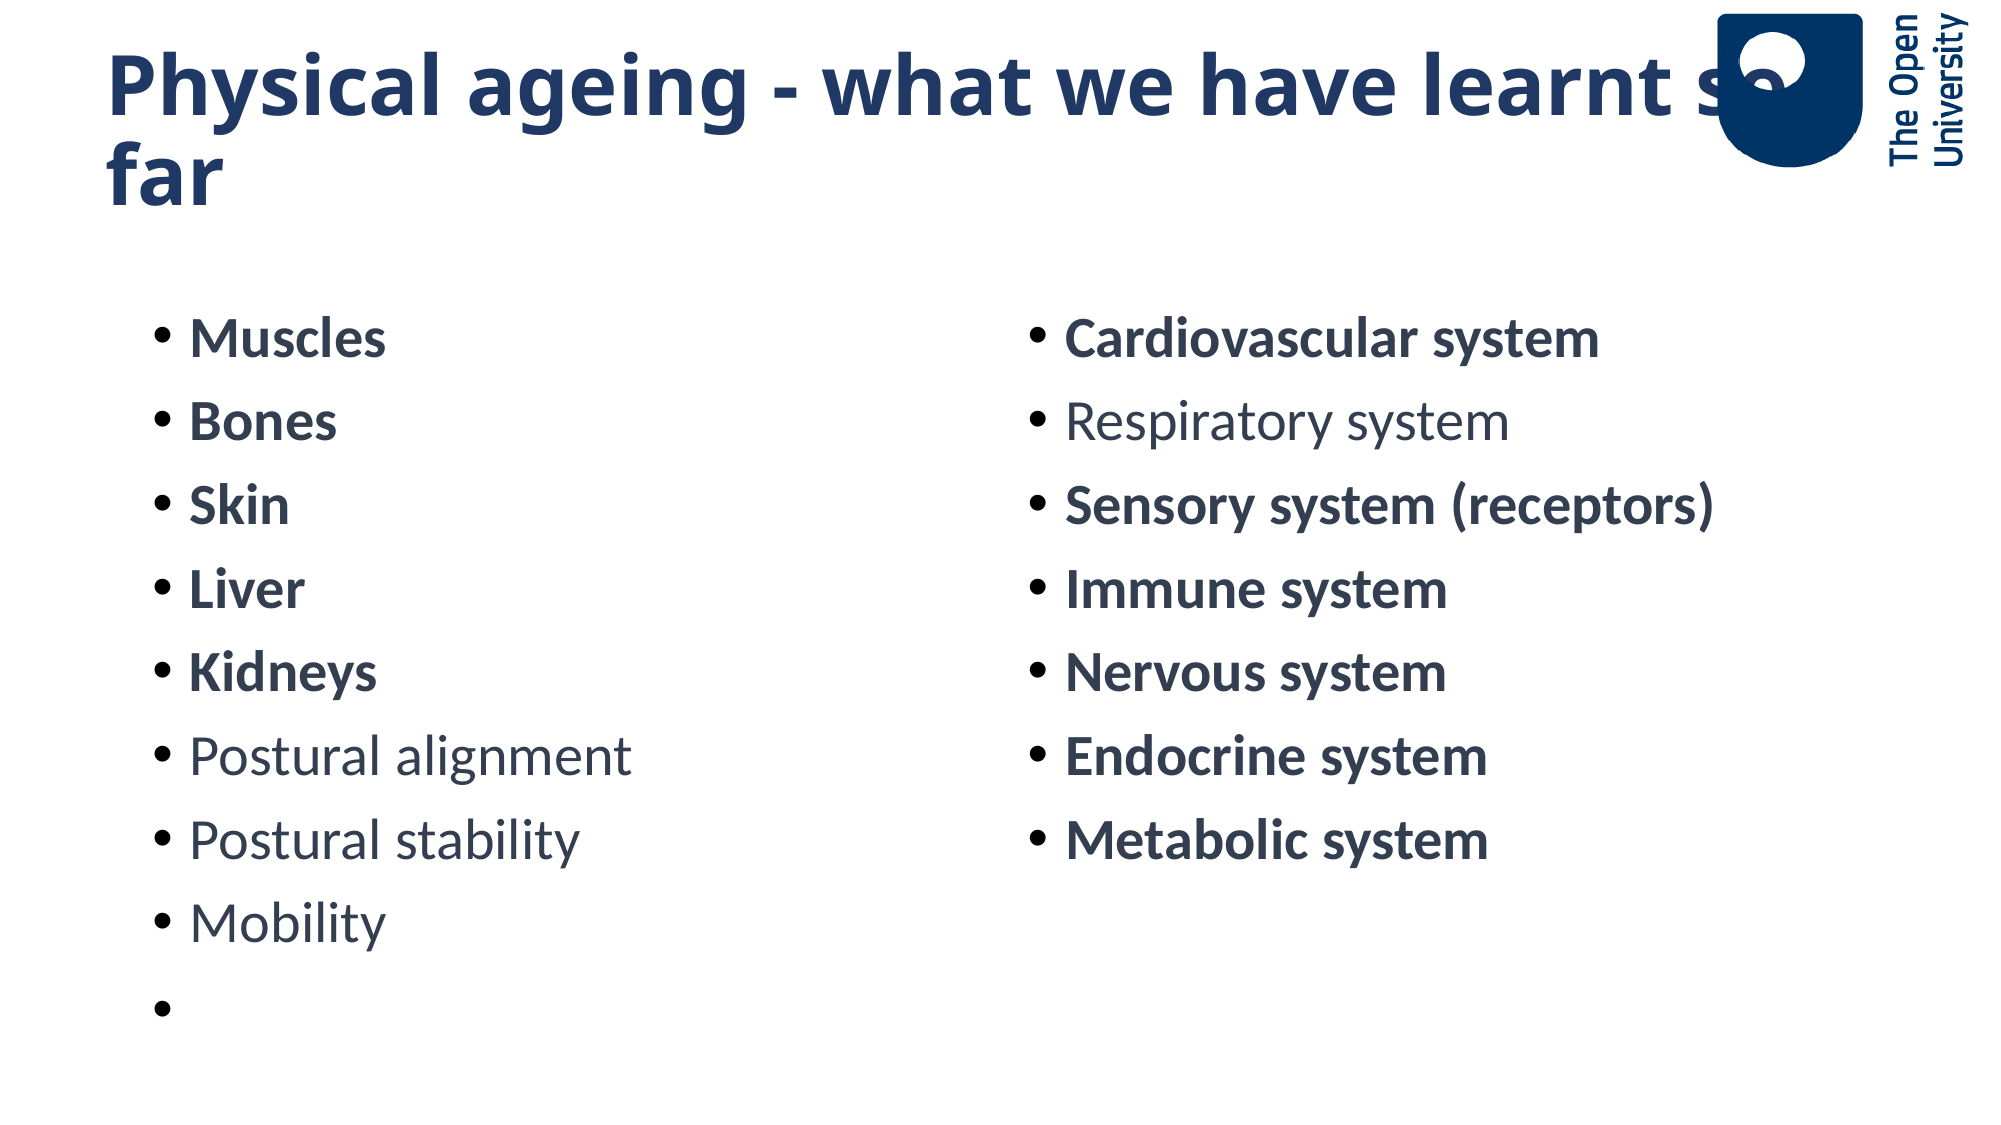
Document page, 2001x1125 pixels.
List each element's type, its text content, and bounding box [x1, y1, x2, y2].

picture [1716, 10, 1971, 170]
title Physical ageing - what we have learnt so far [90, 24, 1816, 243]
list Cardiovascular system Respiratory system Sensory system (receptors) Immune system Nervous system Endocrine system Metabolic system [1012, 299, 1863, 1014]
list Muscles Bones Skin Liver Kidneys Postural alignment Postural stability Mobility [137, 299, 988, 1014]
